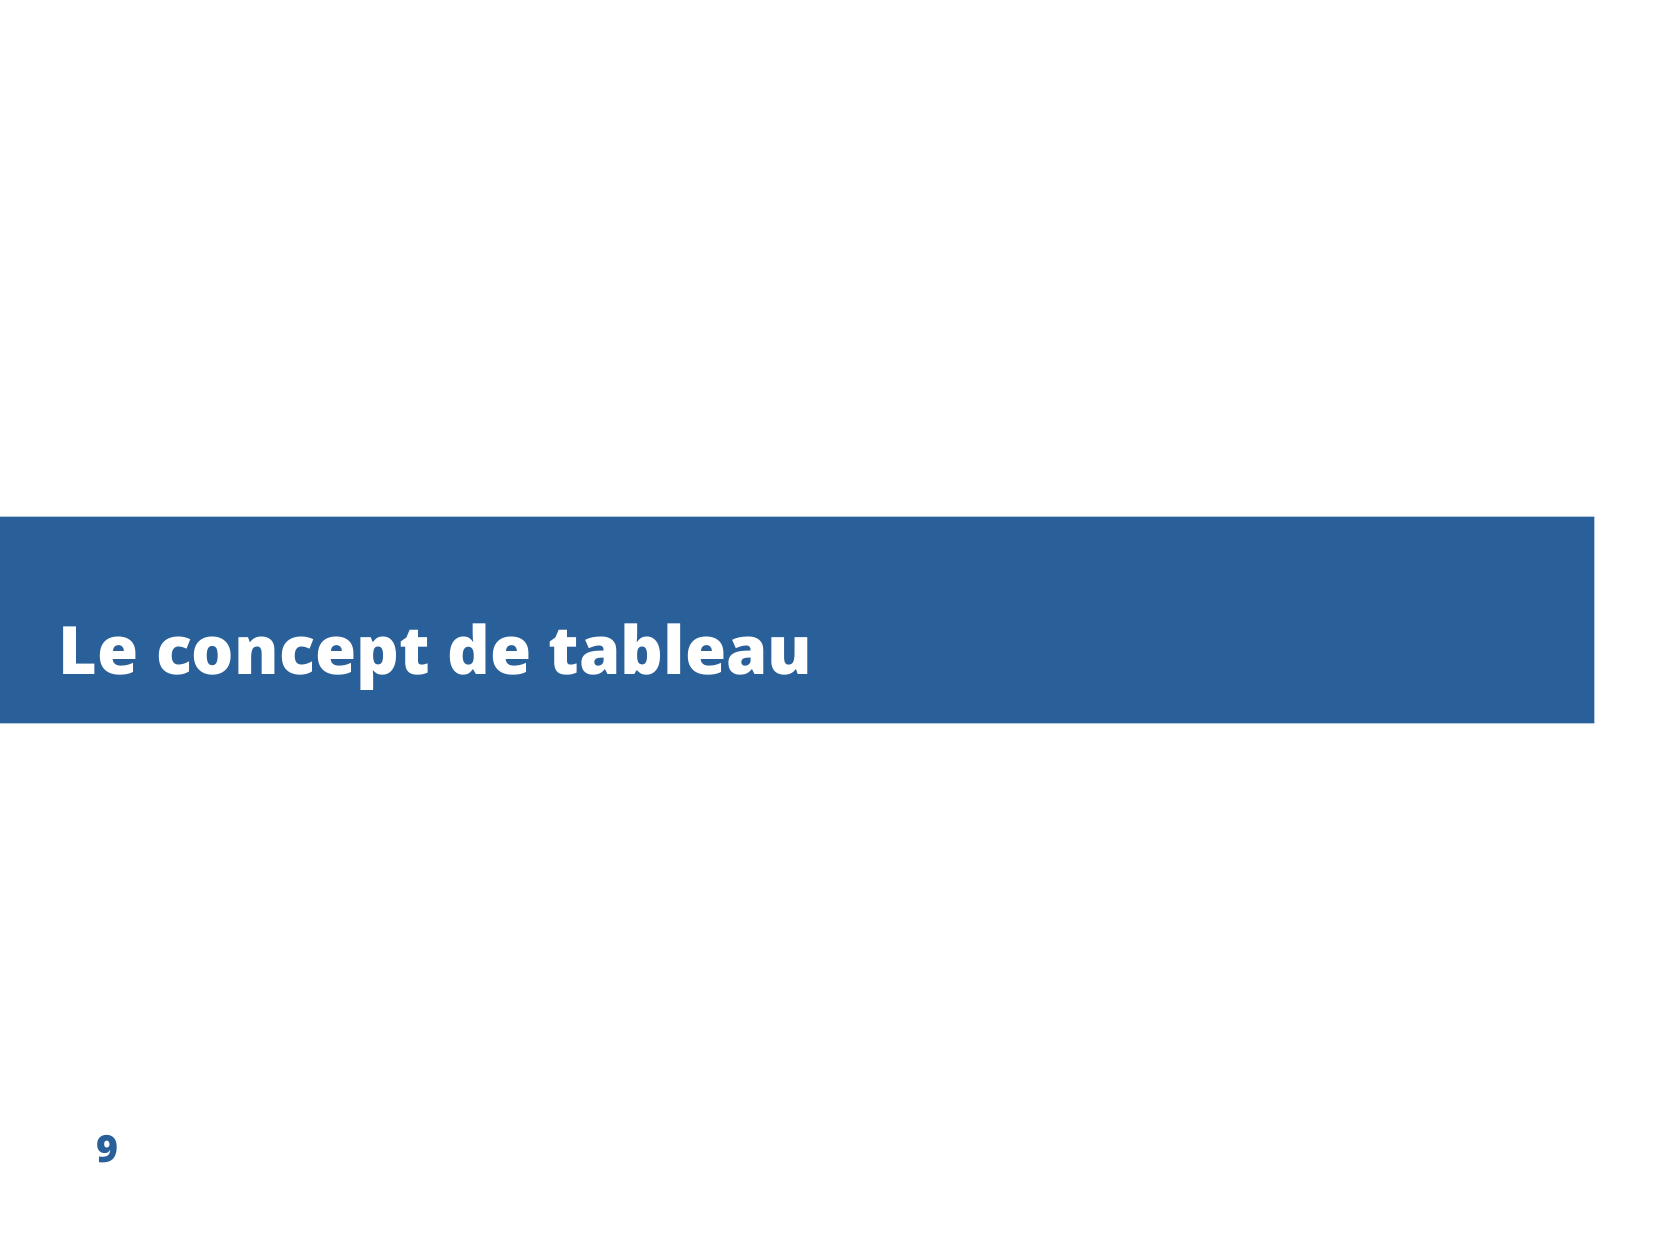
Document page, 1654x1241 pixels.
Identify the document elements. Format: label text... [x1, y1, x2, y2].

title Le concept de tableau [59, 546, 1595, 694]
